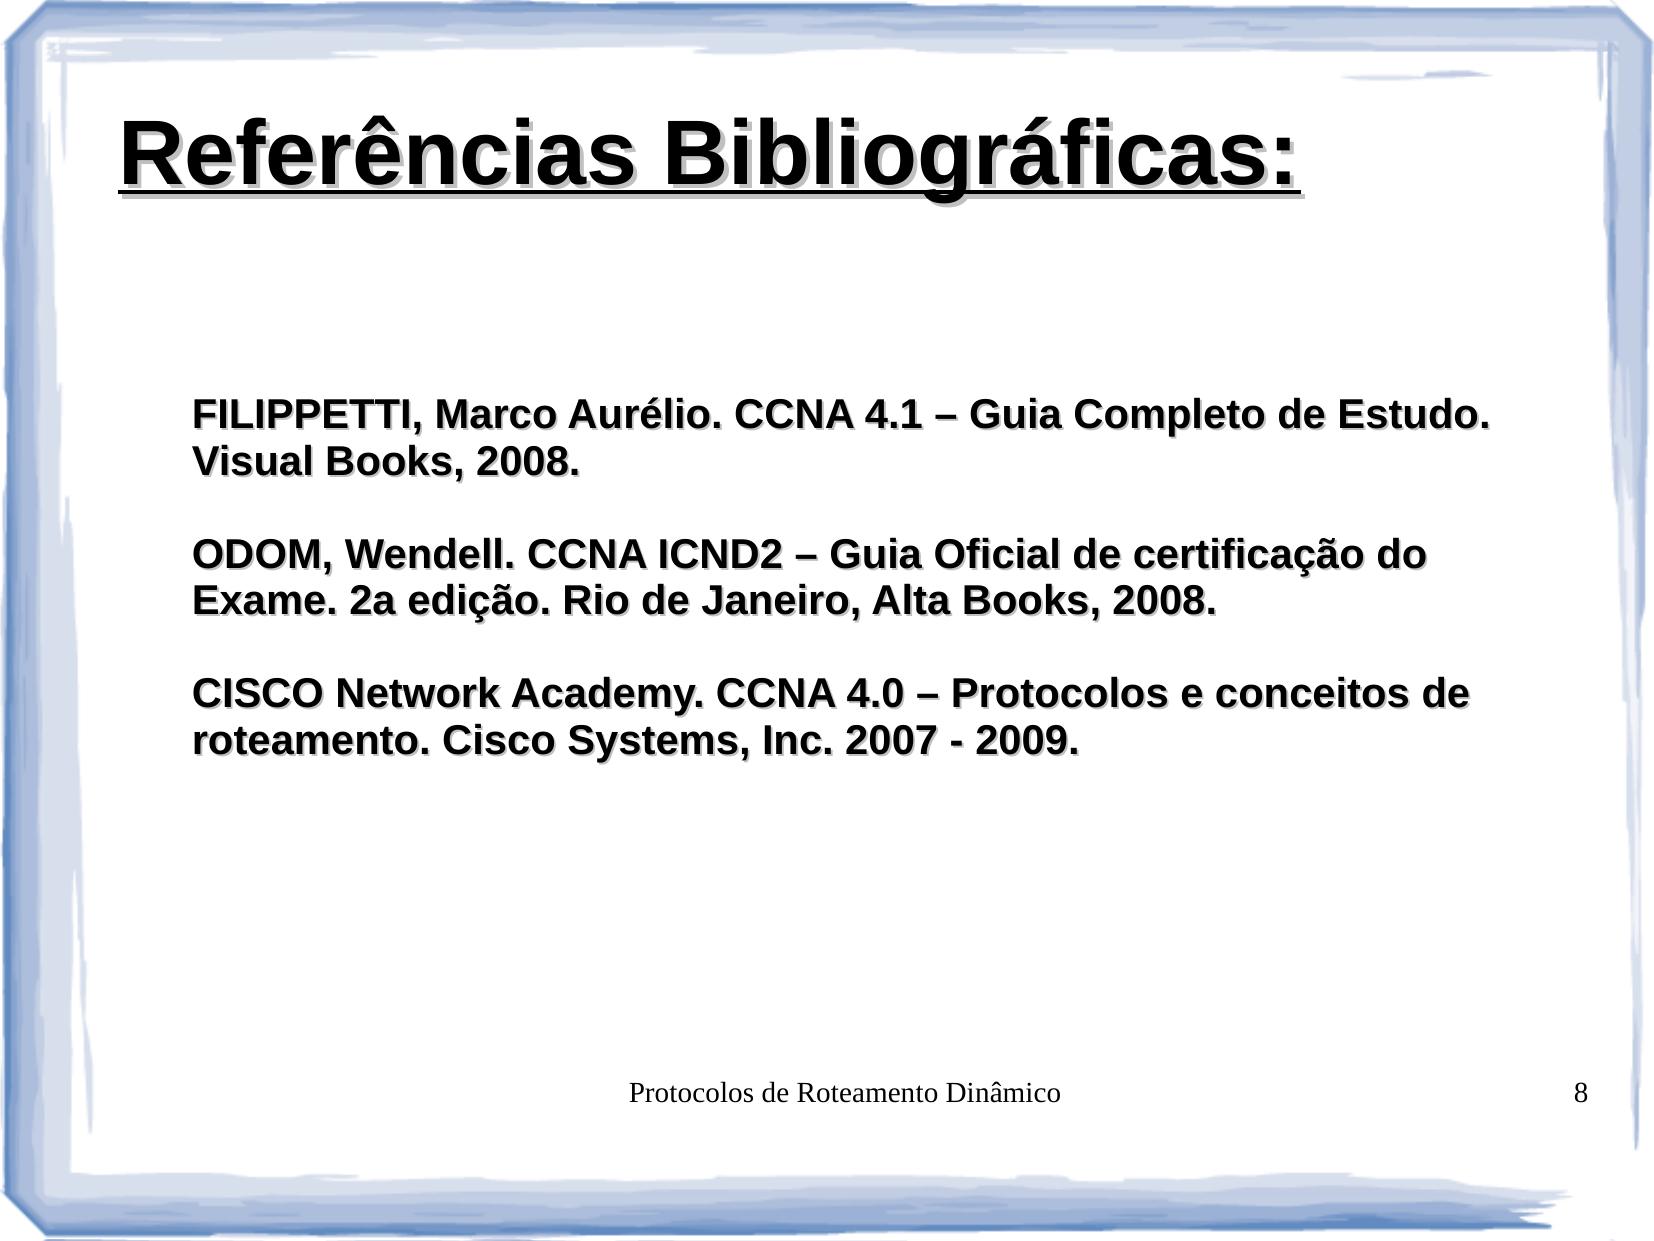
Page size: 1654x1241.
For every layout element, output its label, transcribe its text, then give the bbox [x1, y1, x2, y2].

picture [0, 0, 1654, 1241]
text_box FILIPPETTI, Marco Aurélio. CCNA 4.1 – Guia Completo de Estudo. Visual Books, 2008. ODOM, Wendell. CCNA ICND2 – Guia Oficial de certificação do Exame. 2a edição. Rio de Janeiro, Alta Books, 2008. CISCO Network Academy. CCNA 4.0 – Protocolos e conceitos de roteamento. Cisco Systems, Inc. 2007 - 2009. [177, 383, 1506, 1034]
title Referências Bibliográficas: [118, 49, 1571, 257]
